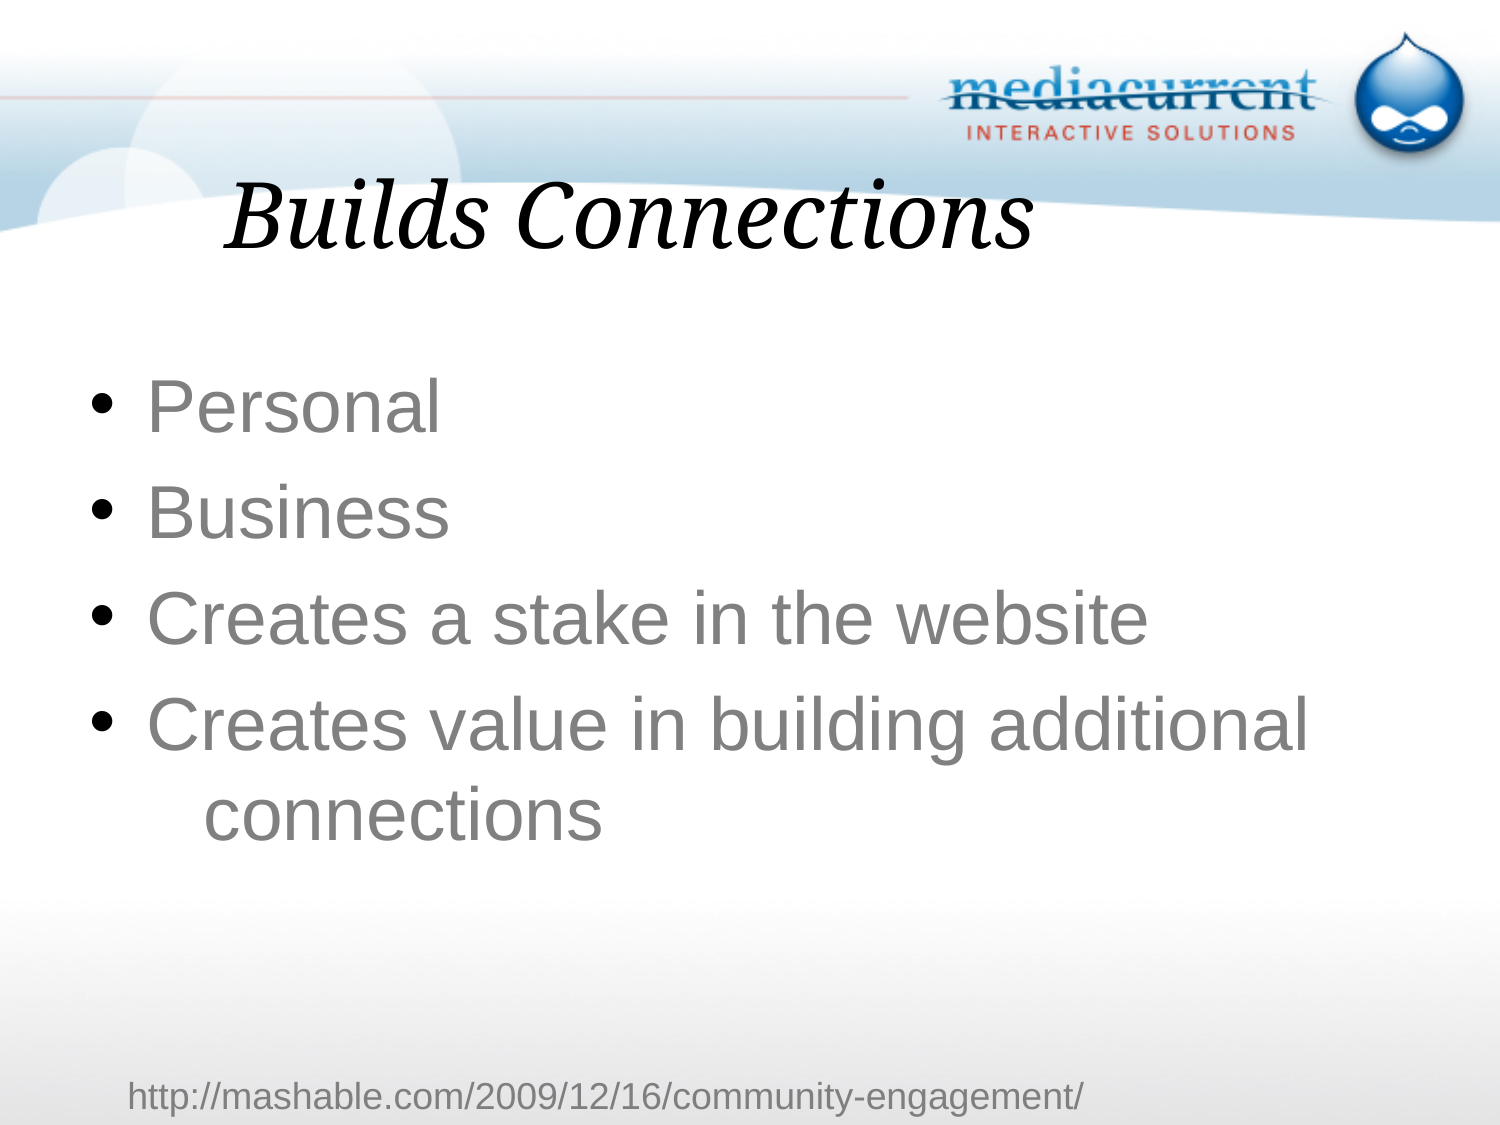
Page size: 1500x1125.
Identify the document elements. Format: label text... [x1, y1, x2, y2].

text_box http://mashable.com/2009/12/16/community-engagement/ [112, 1064, 1237, 1124]
text_box Builds Connections [174, 149, 1088, 325]
text_box Personal Business Creates a stake in the website Creates value in building additional connections [75, 350, 1425, 1108]
